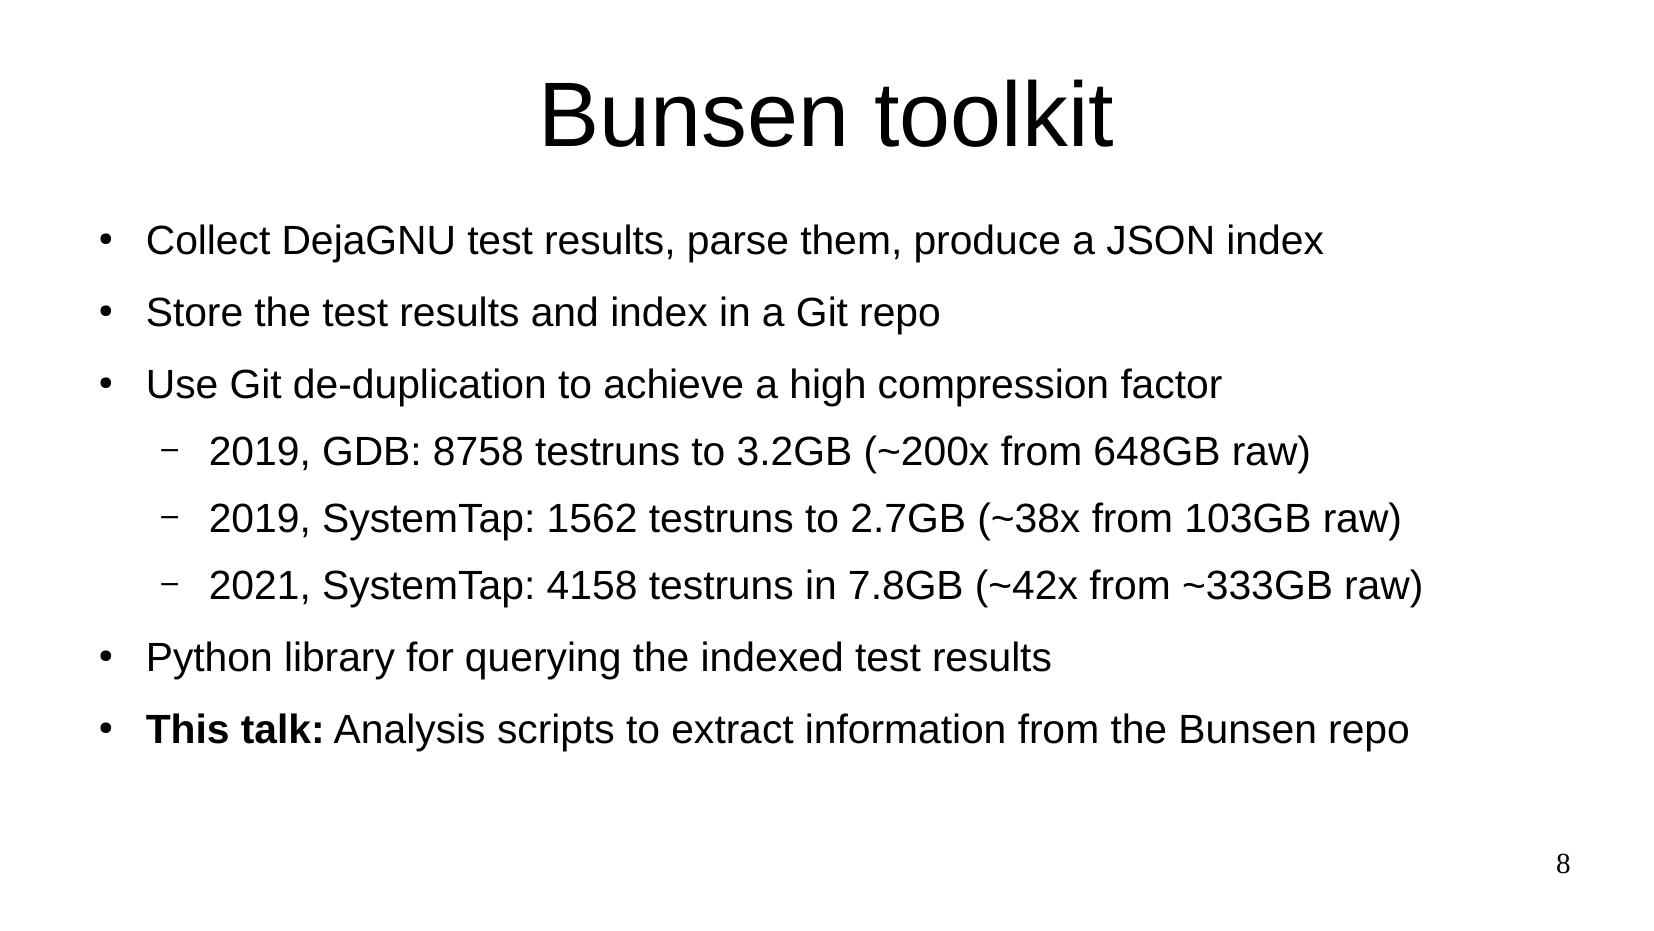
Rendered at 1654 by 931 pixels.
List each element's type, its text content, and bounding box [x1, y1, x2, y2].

list Collect DejaGNU test results, parse them, produce a JSON index Store the test results and index in a Git repo Use Git de-duplication to achieve a high compression factor 2019, GDB: 8758 testruns to 3.2GB (~200x from 648GB raw) 2019, SystemTap: 1562 testruns to 2.7GB (~38x from 103GB raw) 2021, SystemTap: 4158 testruns in 7.8GB (~42x from ~333GB raw) Python library for querying the indexed test results This talk: Analysis scripts to extract information from the Bunsen repo [82, 217, 1571, 758]
title Bunsen toolkit [82, 37, 1571, 193]
